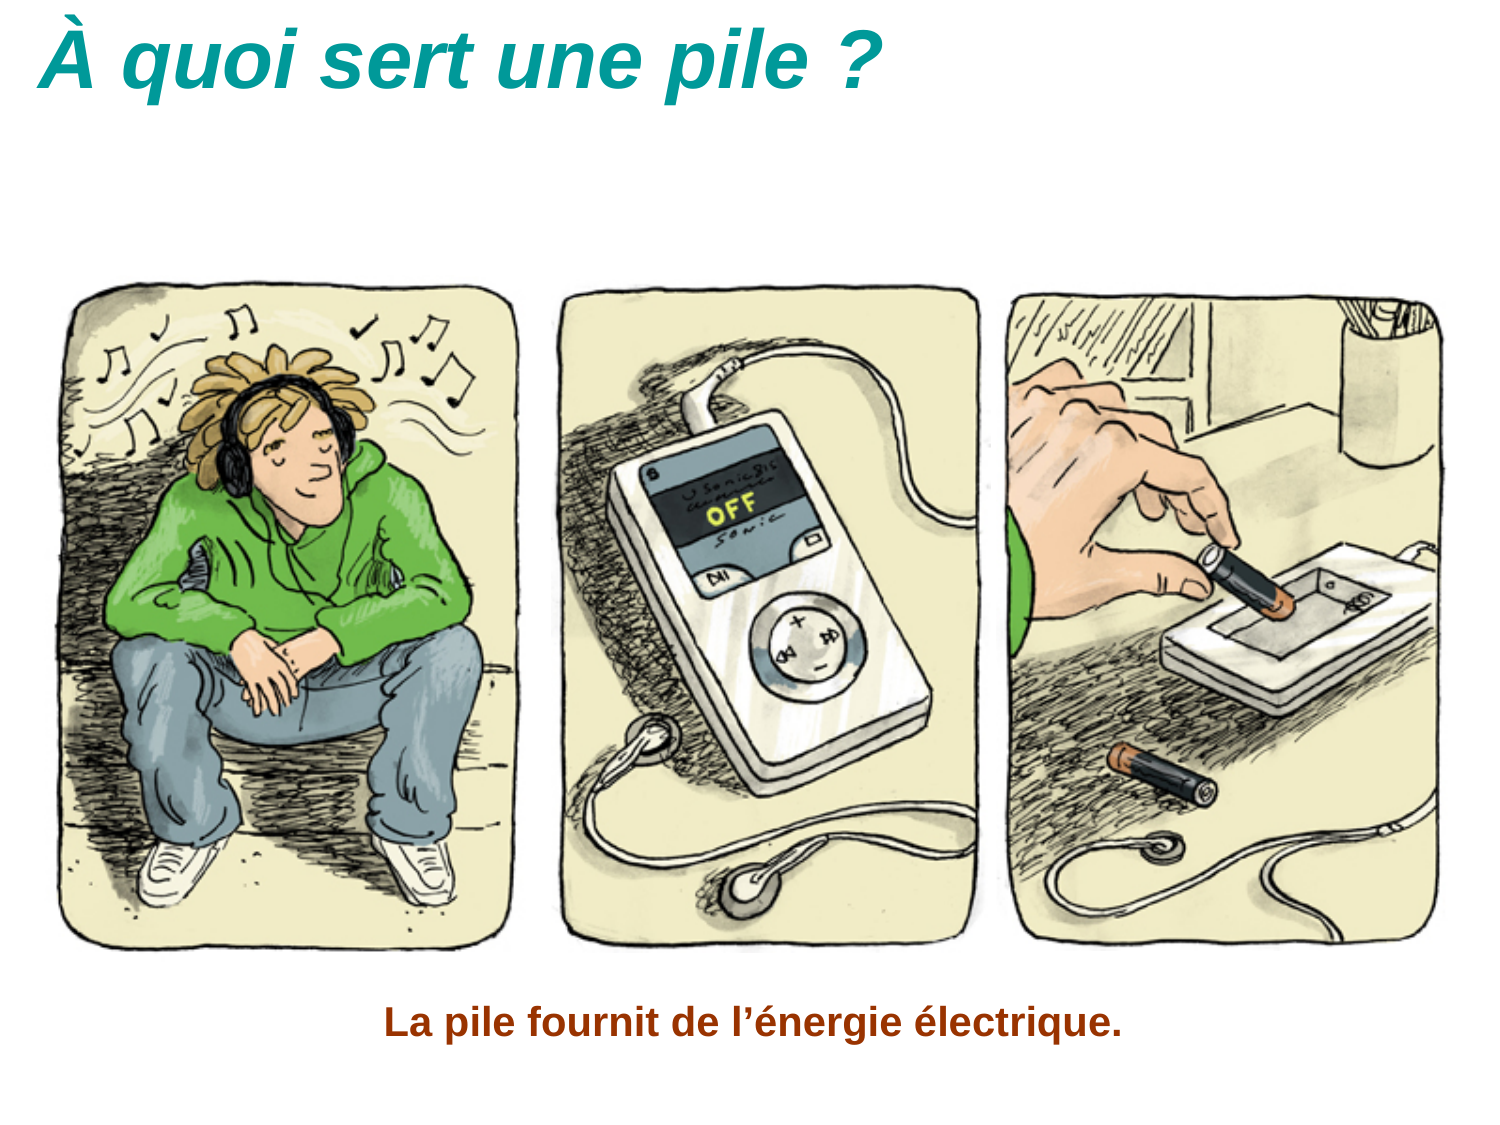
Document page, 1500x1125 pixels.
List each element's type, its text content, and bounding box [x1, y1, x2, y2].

picture [996, 282, 1451, 951]
picture [551, 279, 991, 953]
text_box À quoi sert une pile ? [20, 7, 904, 112]
text_box La pile fournit de l’énergie électrique. [369, 991, 1156, 1054]
picture [44, 275, 529, 963]
